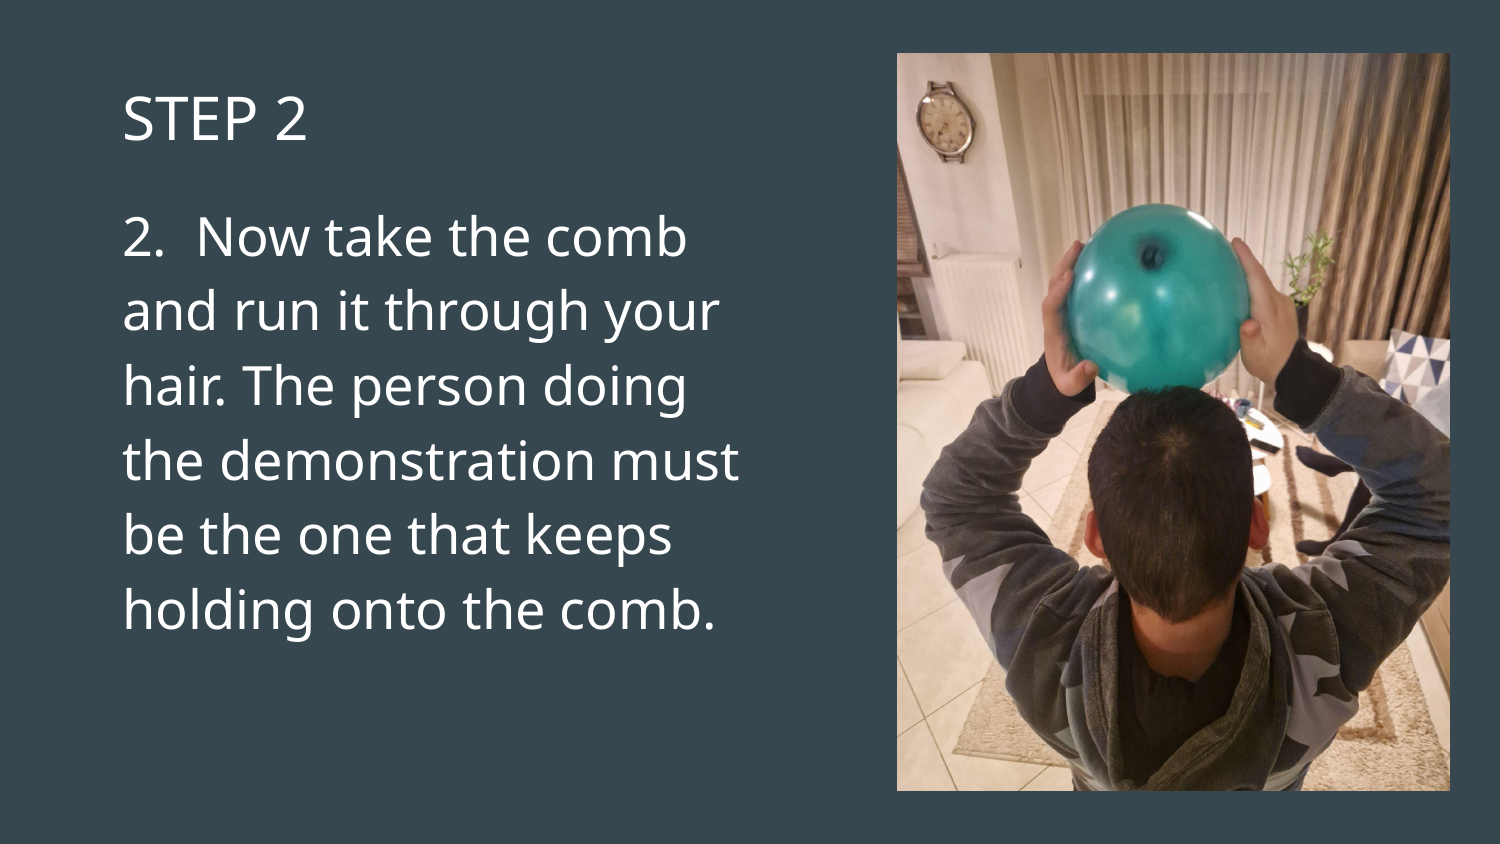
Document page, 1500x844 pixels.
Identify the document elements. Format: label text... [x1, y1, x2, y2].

text_box STEP 2 [107, 64, 504, 152]
text_box 2. Now take the comb and run it through your hair. The person doing the demonstration must be the one that keeps holding onto the comb. [107, 177, 794, 743]
picture [897, 53, 1450, 791]
